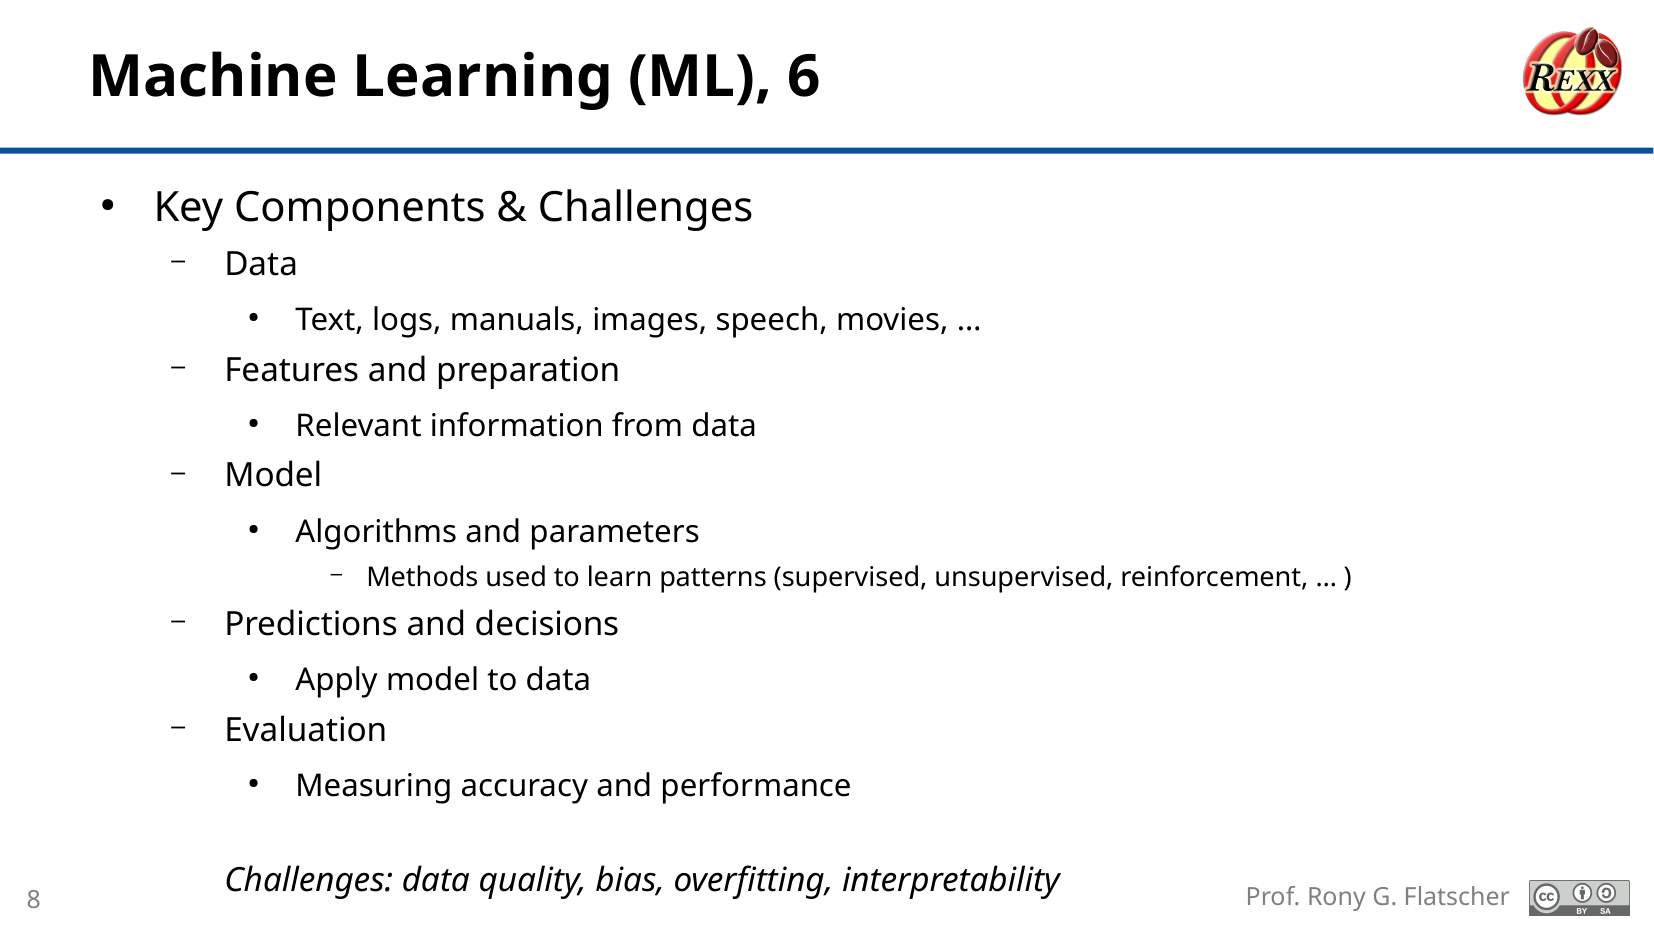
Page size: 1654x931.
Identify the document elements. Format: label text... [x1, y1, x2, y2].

list Key Components & Challenges Data Text, logs, manuals, images, speech, movies, … Features and preparation Relevant information from data Model Algorithms and parameters Methods used to learn patterns (supervised, unsupervised, reinforcement, … ) Predictions and decisions Apply model to data Evaluation Measuring accuracy and performance Challenges: data quality, bias, overfitting, interpretability [82, 177, 1631, 857]
title Machine Learning (ML), 6 [29, 0, 1654, 148]
